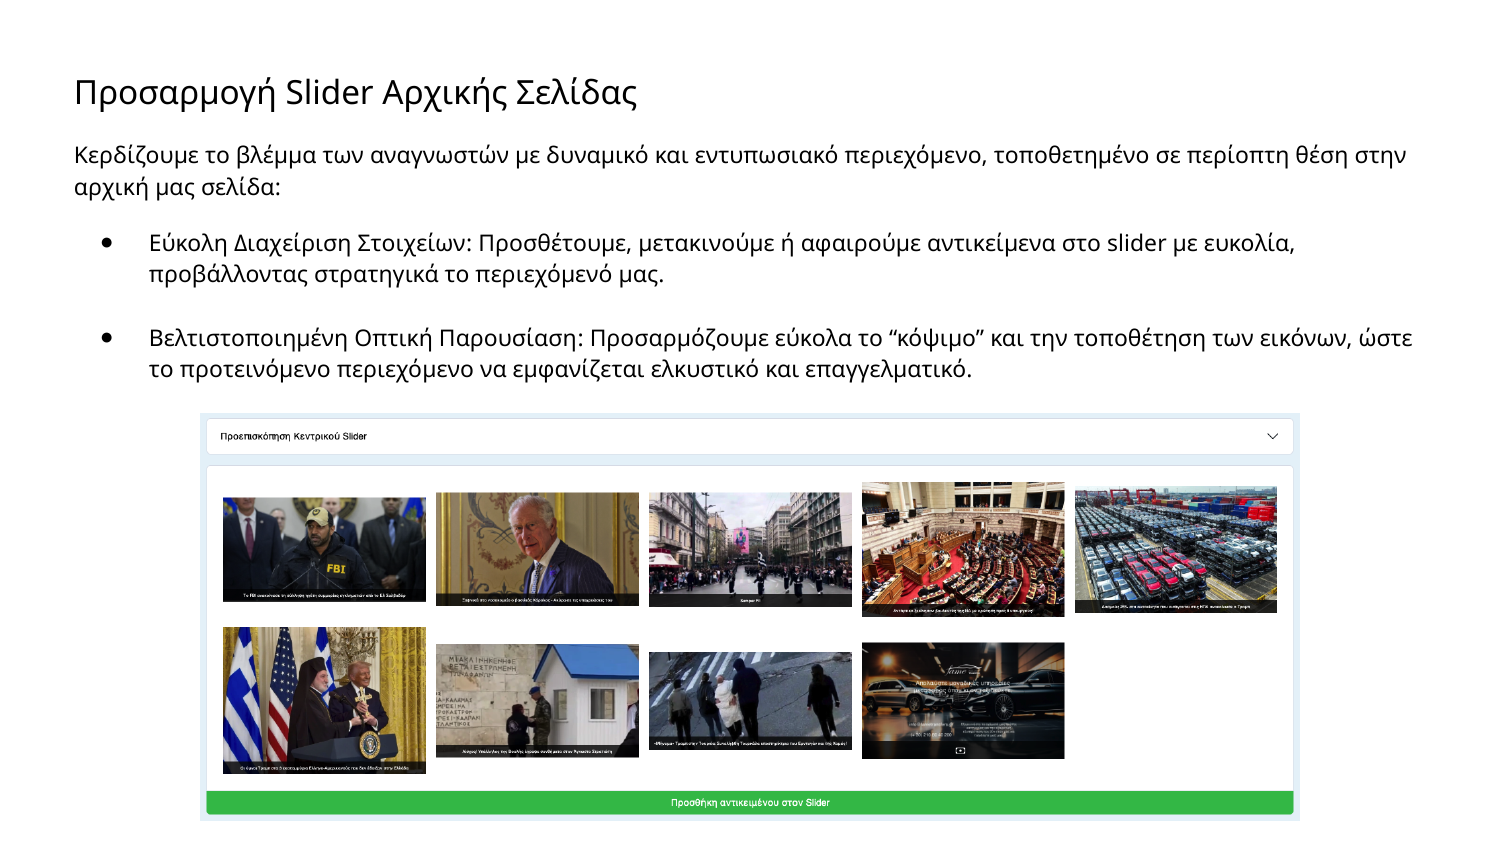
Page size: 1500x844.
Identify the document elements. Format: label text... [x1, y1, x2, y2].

text_box Προσαρμογή Slider Αρχικής Σελίδας Κερδίζουμε το βλέμμα των αναγνωστών με δυναμικό και εντυπωσιακό περιεχόμενο, τοποθετημένο σε περίοπτη θέση στην αρχική μας σελίδα: Εύκολη Διαχείριση Στοιχείων: Προσθέτουμε, μετακινούμε ή αφαιρούμε αντικείμενα στο slider με ευκολία, προβάλλοντας στρατηγικά το περιεχόμενό μας. Βελτιστοποιημένη Οπτική Παρουσίαση: Προσαρμόζουμε εύκολα το “κόψιμο” και την τοποθέτηση των εικόνων, ώστε το προτεινόμενο περιεχόμενο να εμφανίζεται ελκυστικό και επαγγελματικό. [58, 50, 1440, 398]
picture [200, 413, 1300, 821]
